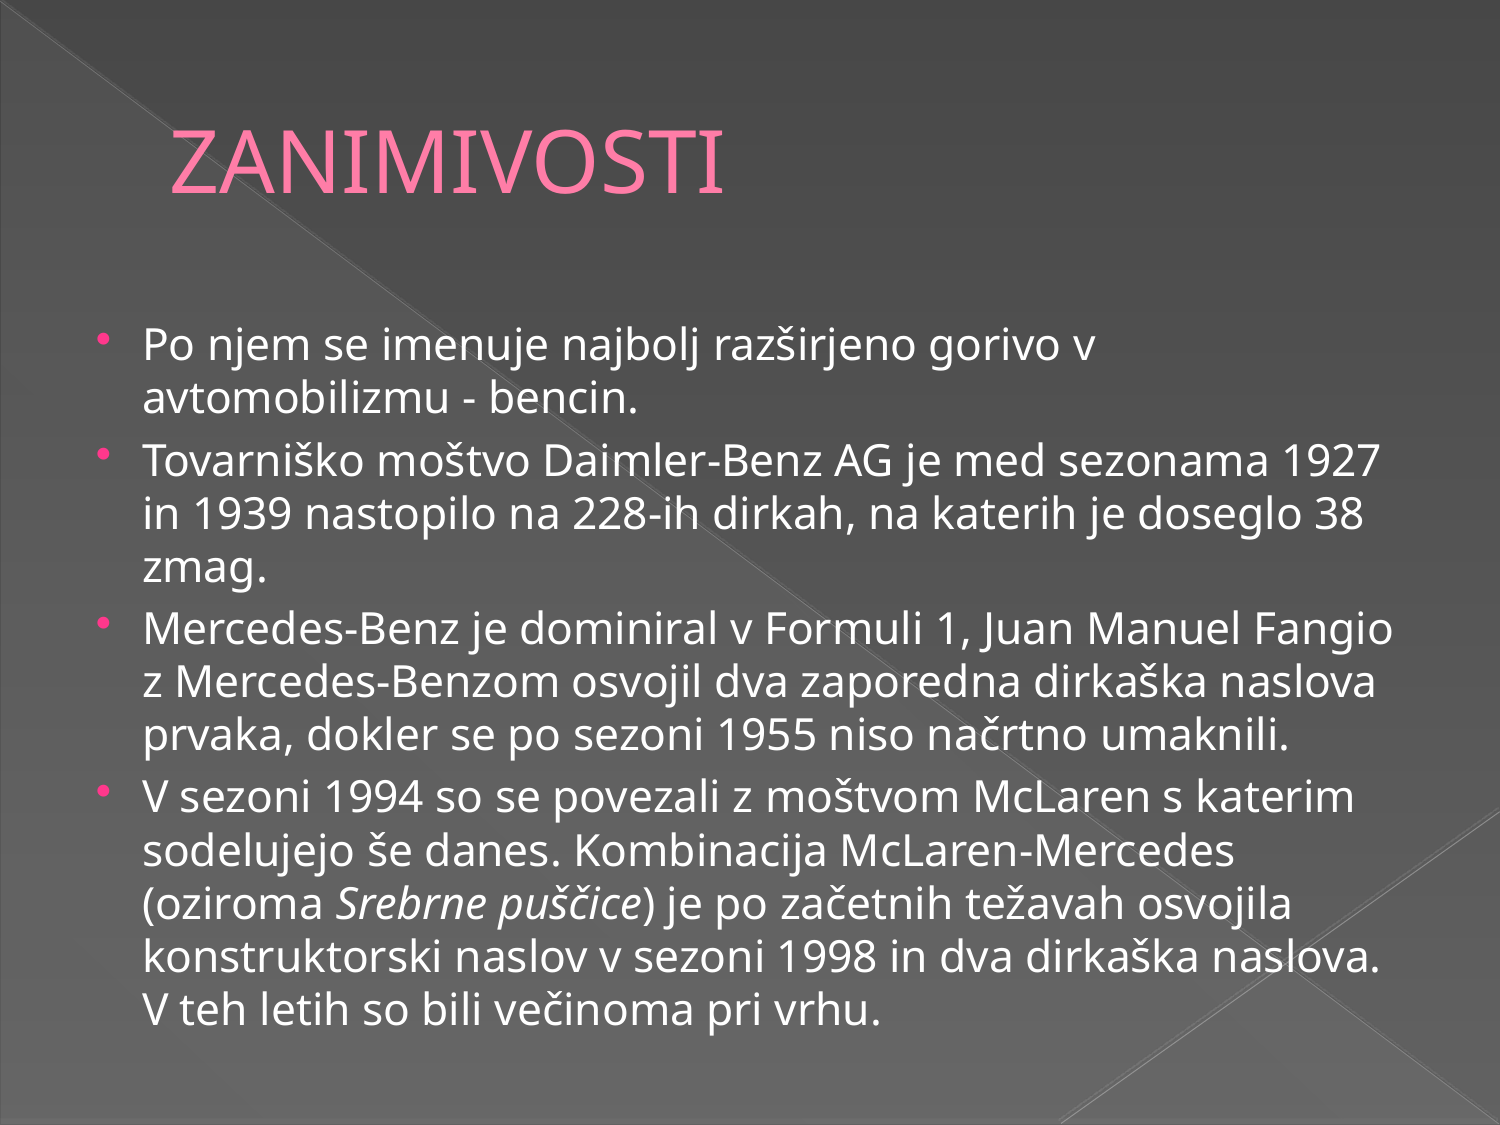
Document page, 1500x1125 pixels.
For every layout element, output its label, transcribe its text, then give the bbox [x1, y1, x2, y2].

list Po njem se imenuje najbolj razširjeno gorivo v avtomobilizmu - bencin. Tovarniško moštvo Daimler-Benz AG je med sezonama 1927 in 1939 nastopilo na 228-ih dirkah, na katerih je doseglo 38 zmag. Mercedes-Benz je dominiral v Formuli 1, Juan Manuel Fangio z Mercedes-Benzom osvojil dva zaporedna dirkaška naslova prvaka, dokler se po sezoni 1955 niso načrtno umaknili. V sezoni 1994 so se povezali z moštvom McLaren s katerim sodelujejo še danes. Kombinacija McLaren-Mercedes (oziroma Srebrne puščice) je po začetnih težavah osvojila konstruktorski naslov v sezoni 1998 in dva dirkaška naslova. V teh letih so bili večinoma pri vrhu. [75, 308, 1425, 1059]
title ZANIMIVOSTI [75, 43, 1425, 274]
